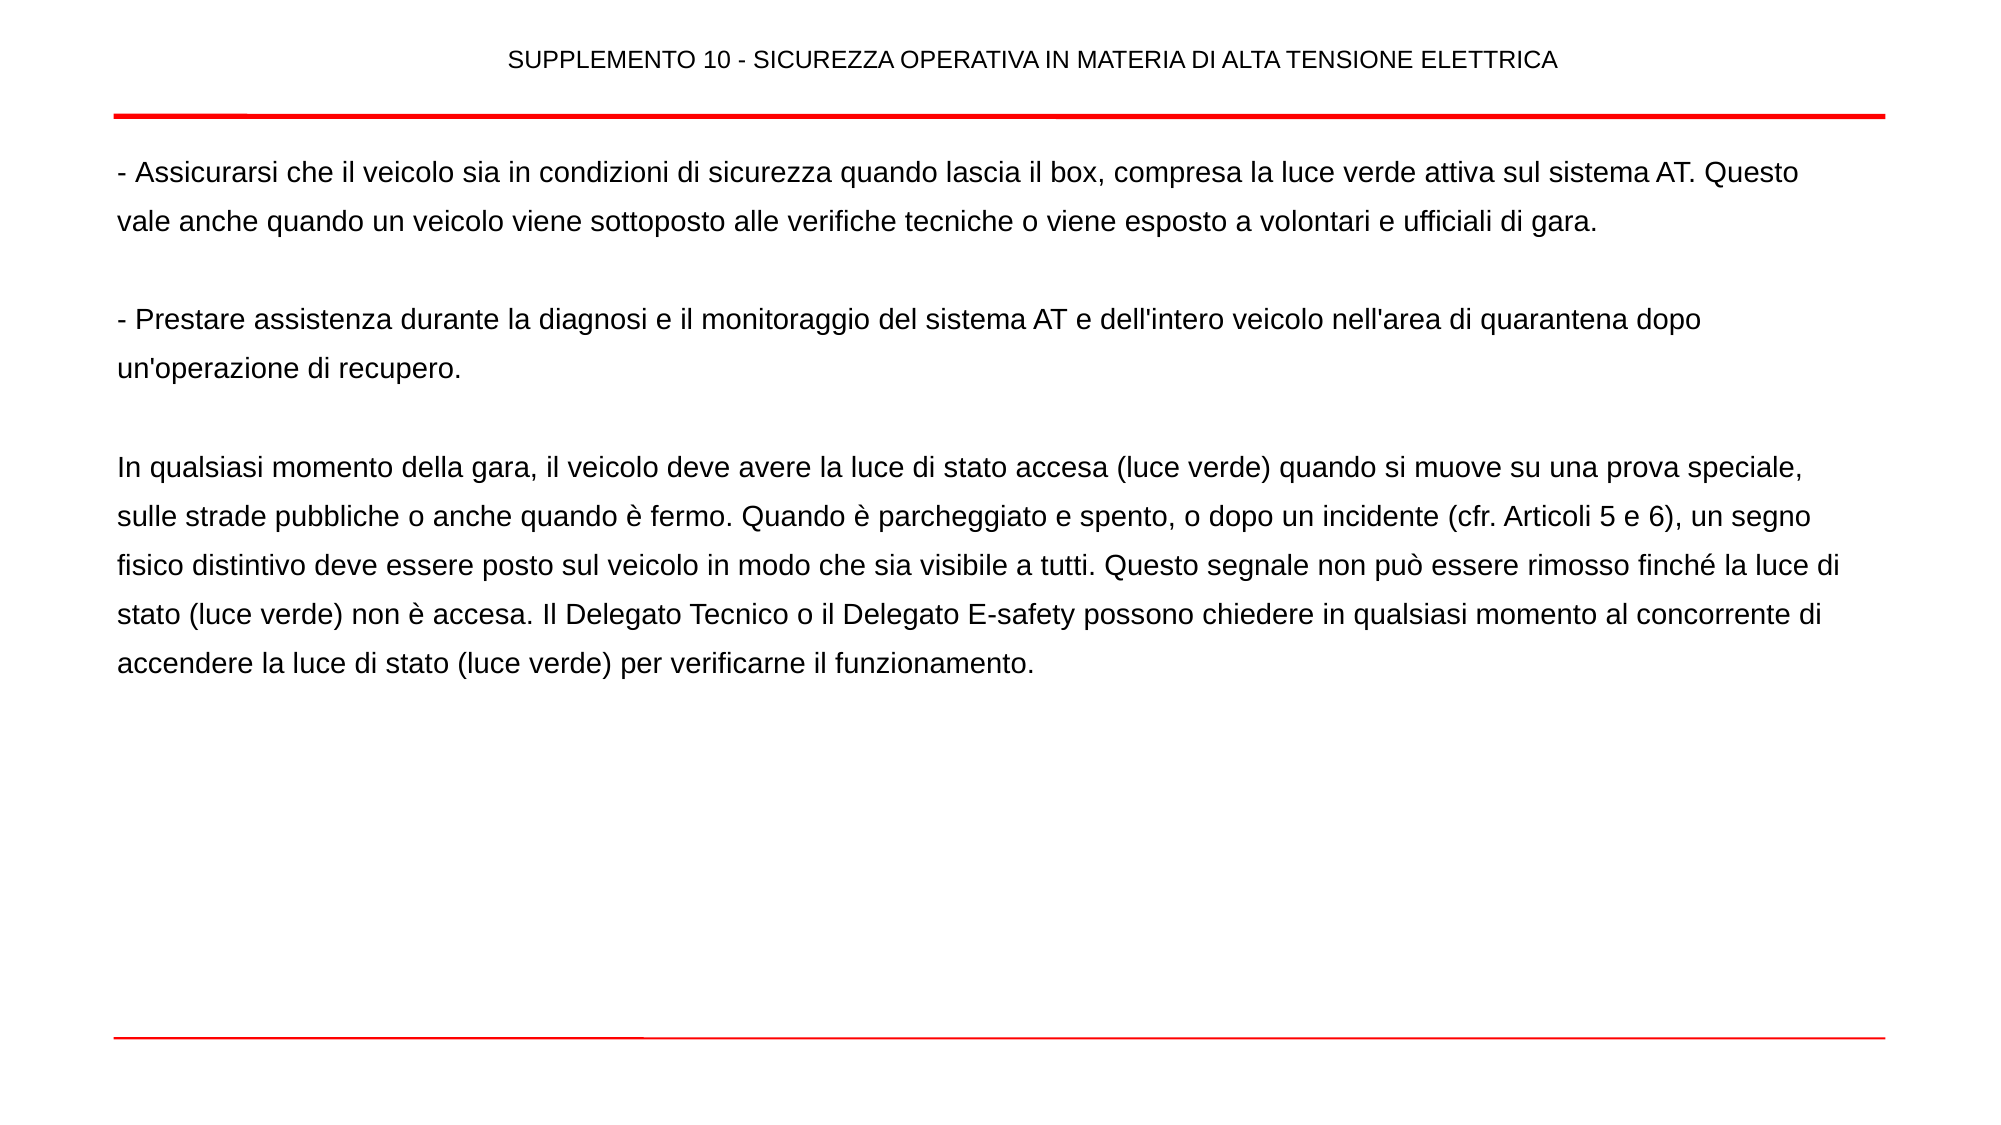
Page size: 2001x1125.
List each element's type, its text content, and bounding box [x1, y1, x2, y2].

text_box - Assicurarsi che il veicolo sia in condizioni di sicurezza quando lascia il box, compresa la luce verde attiva sul sistema AT. Questo vale anche quando un veicolo viene sottoposto alle verifiche tecniche o viene esposto a volontari e ufficiali di gara. - Prestare assistenza durante la diagnosi e il monitoraggio del sistema AT e dell'intero veicolo nell'area di quarantena dopo un'operazione di recupero. In qualsiasi momento della gara, il veicolo deve avere la luce di stato accesa (luce verde) quando si muove su una prova speciale, sulle strade pubbliche o anche quando è fermo. Quando è parcheggiato e spento, o dopo un incidente (cfr. Articoli 5 e 6), un segno fisico distintivo deve essere posto sul veicolo in modo che sia visibile a tutti. Questo segnale non può essere rimosso finché la luce di stato (luce verde) non è accesa. Il Delegato Tecnico o il Delegato E-safety possono chiedere in qualsiasi momento al concorrente di accendere la luce di stato (luce verde) per verificarne il funzionamento. [102, 132, 1875, 688]
text_box SUPPLEMENTO 10 - SICUREZZA OPERATIVA IN MATERIA DI ALTA TENSIONE ELETTRICA [173, 38, 1895, 82]
